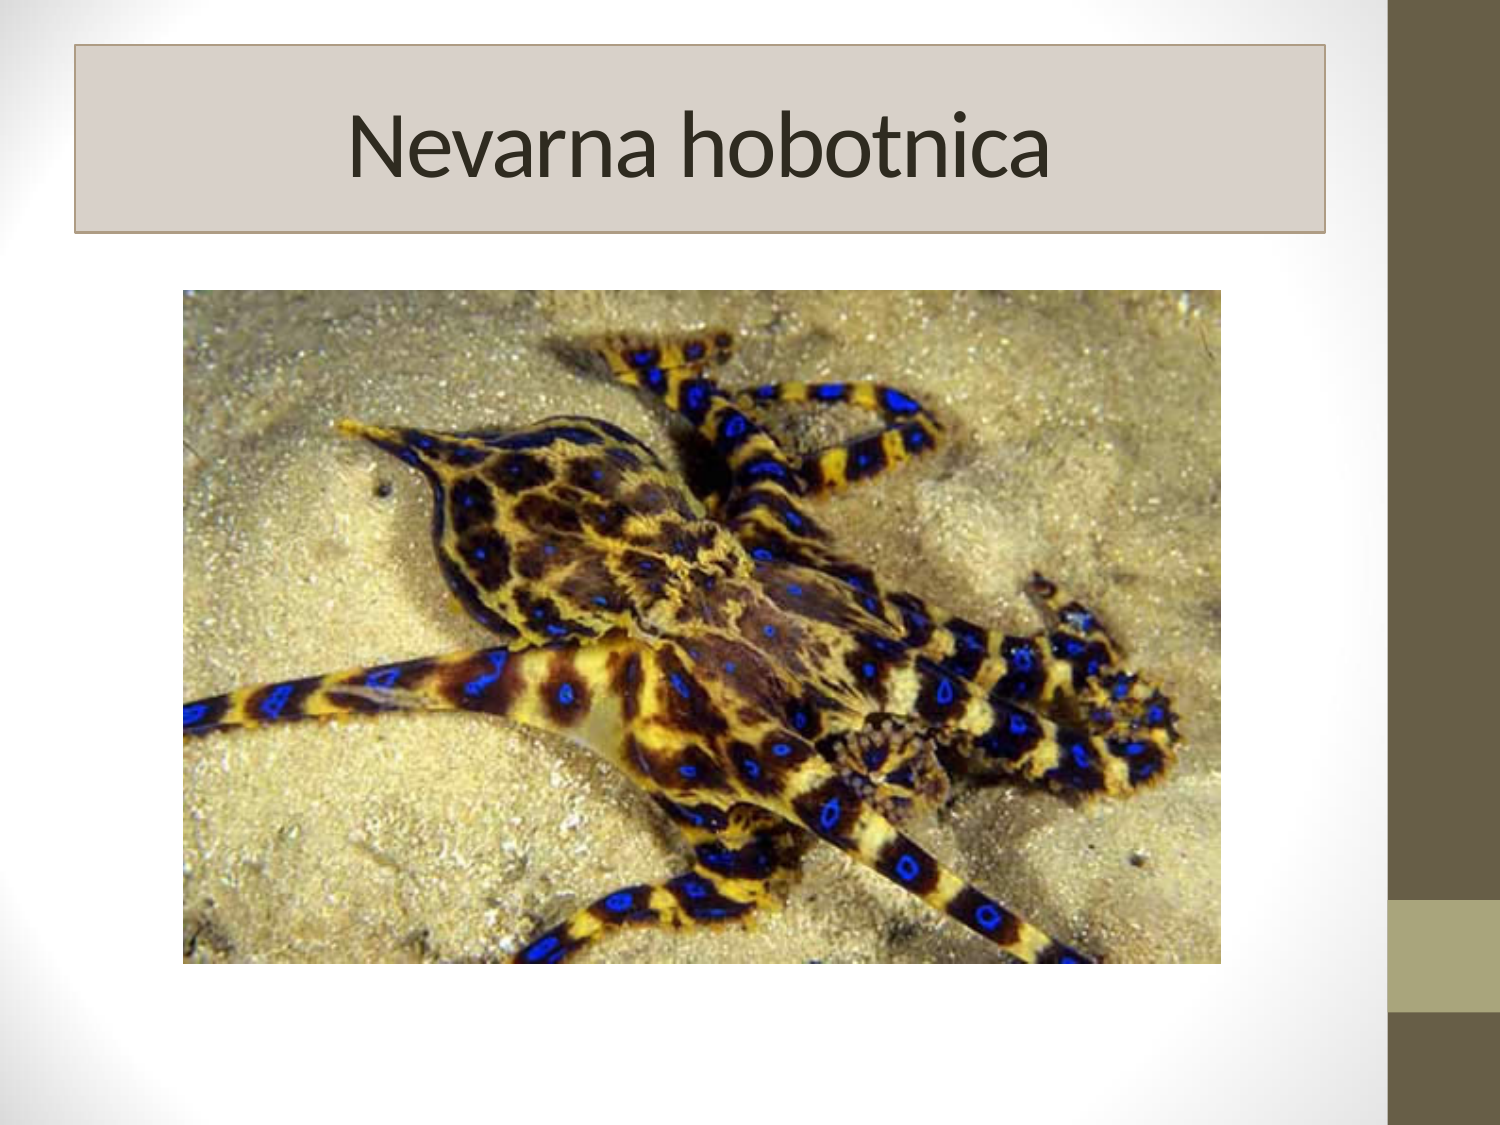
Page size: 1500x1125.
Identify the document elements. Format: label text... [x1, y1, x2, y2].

picture [0, 0, 1387, 1125]
title Nevarna hobotnica [75, 45, 1325, 233]
